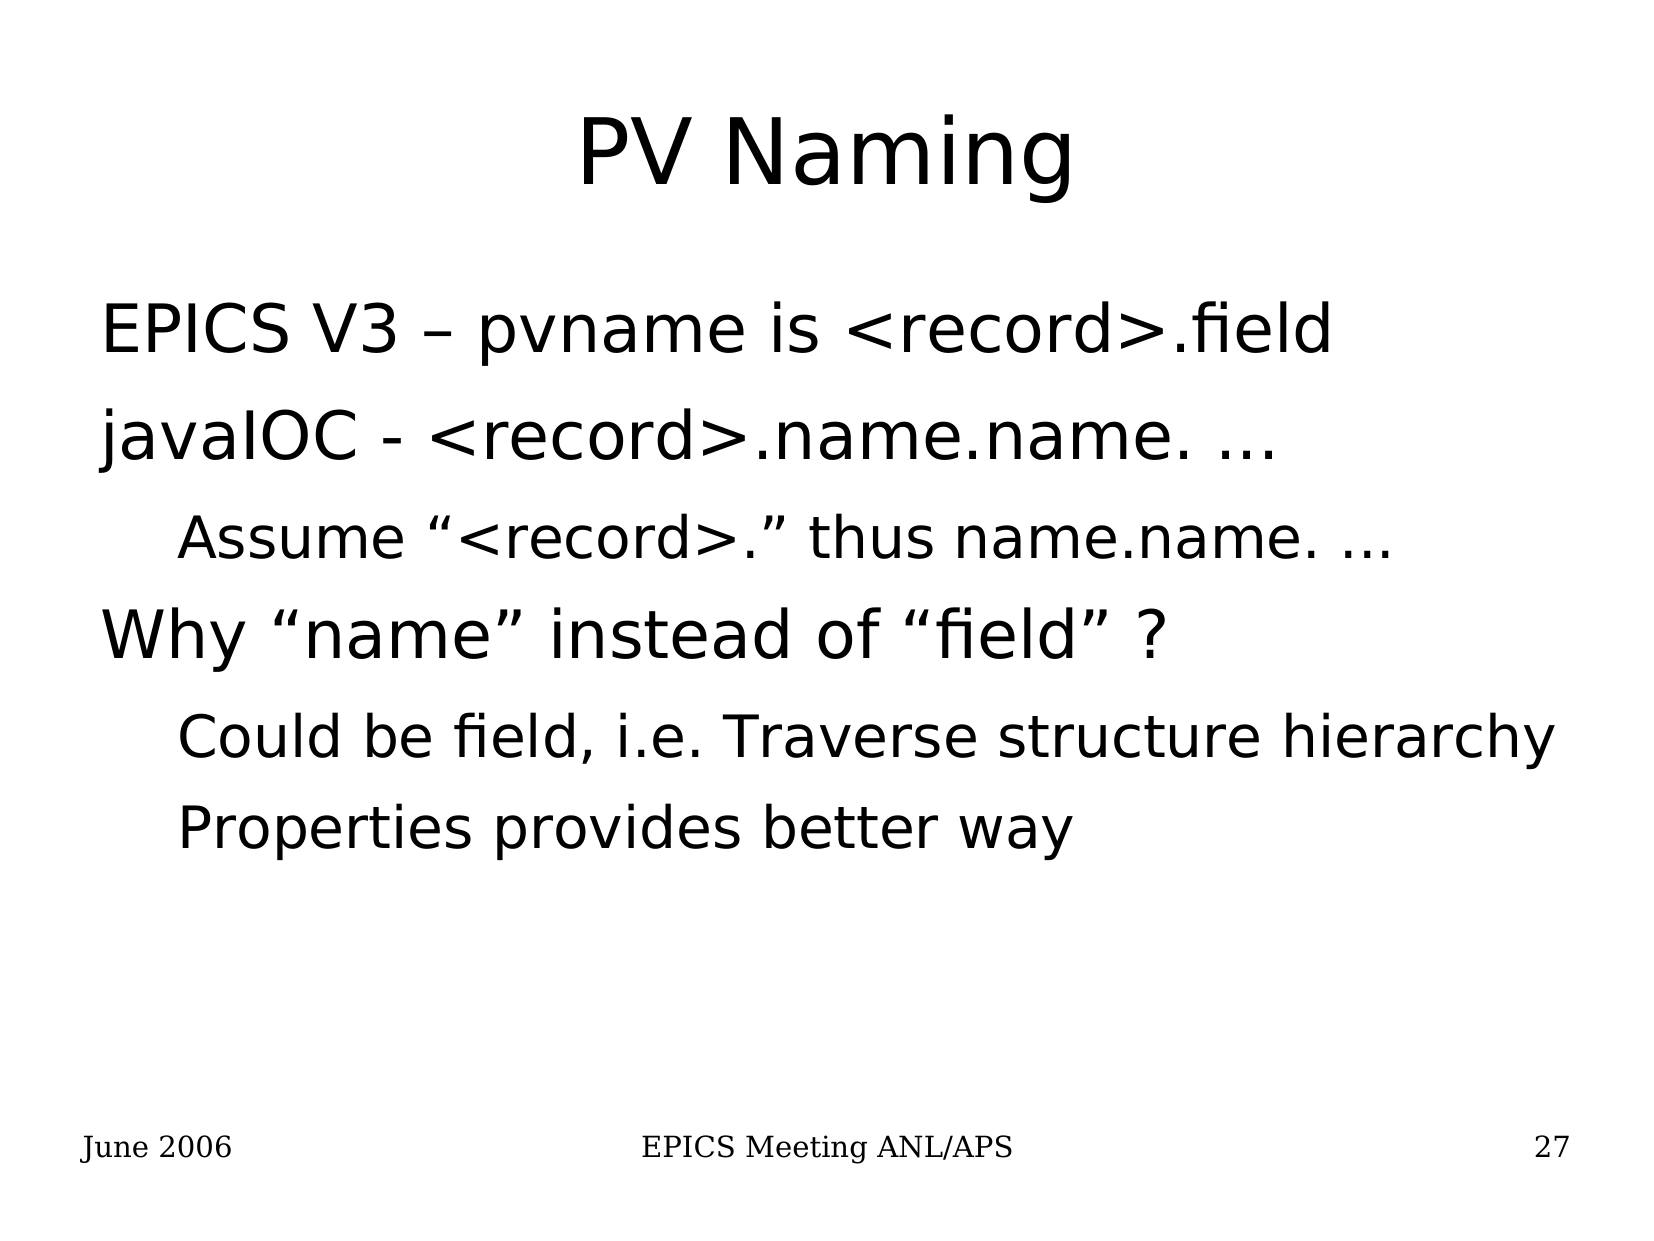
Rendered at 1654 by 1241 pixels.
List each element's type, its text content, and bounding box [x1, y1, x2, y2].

title PV Naming [82, 49, 1571, 257]
list EPICS V3 – pvname is <record>.field javaIOC - <record>.name.name. ... Assume “<record>.” thus name.name. ... Why “name” instead of “field” ? Could be field, i.e. Traverse structure hierarchy Properties provides better way [82, 290, 1571, 1109]
